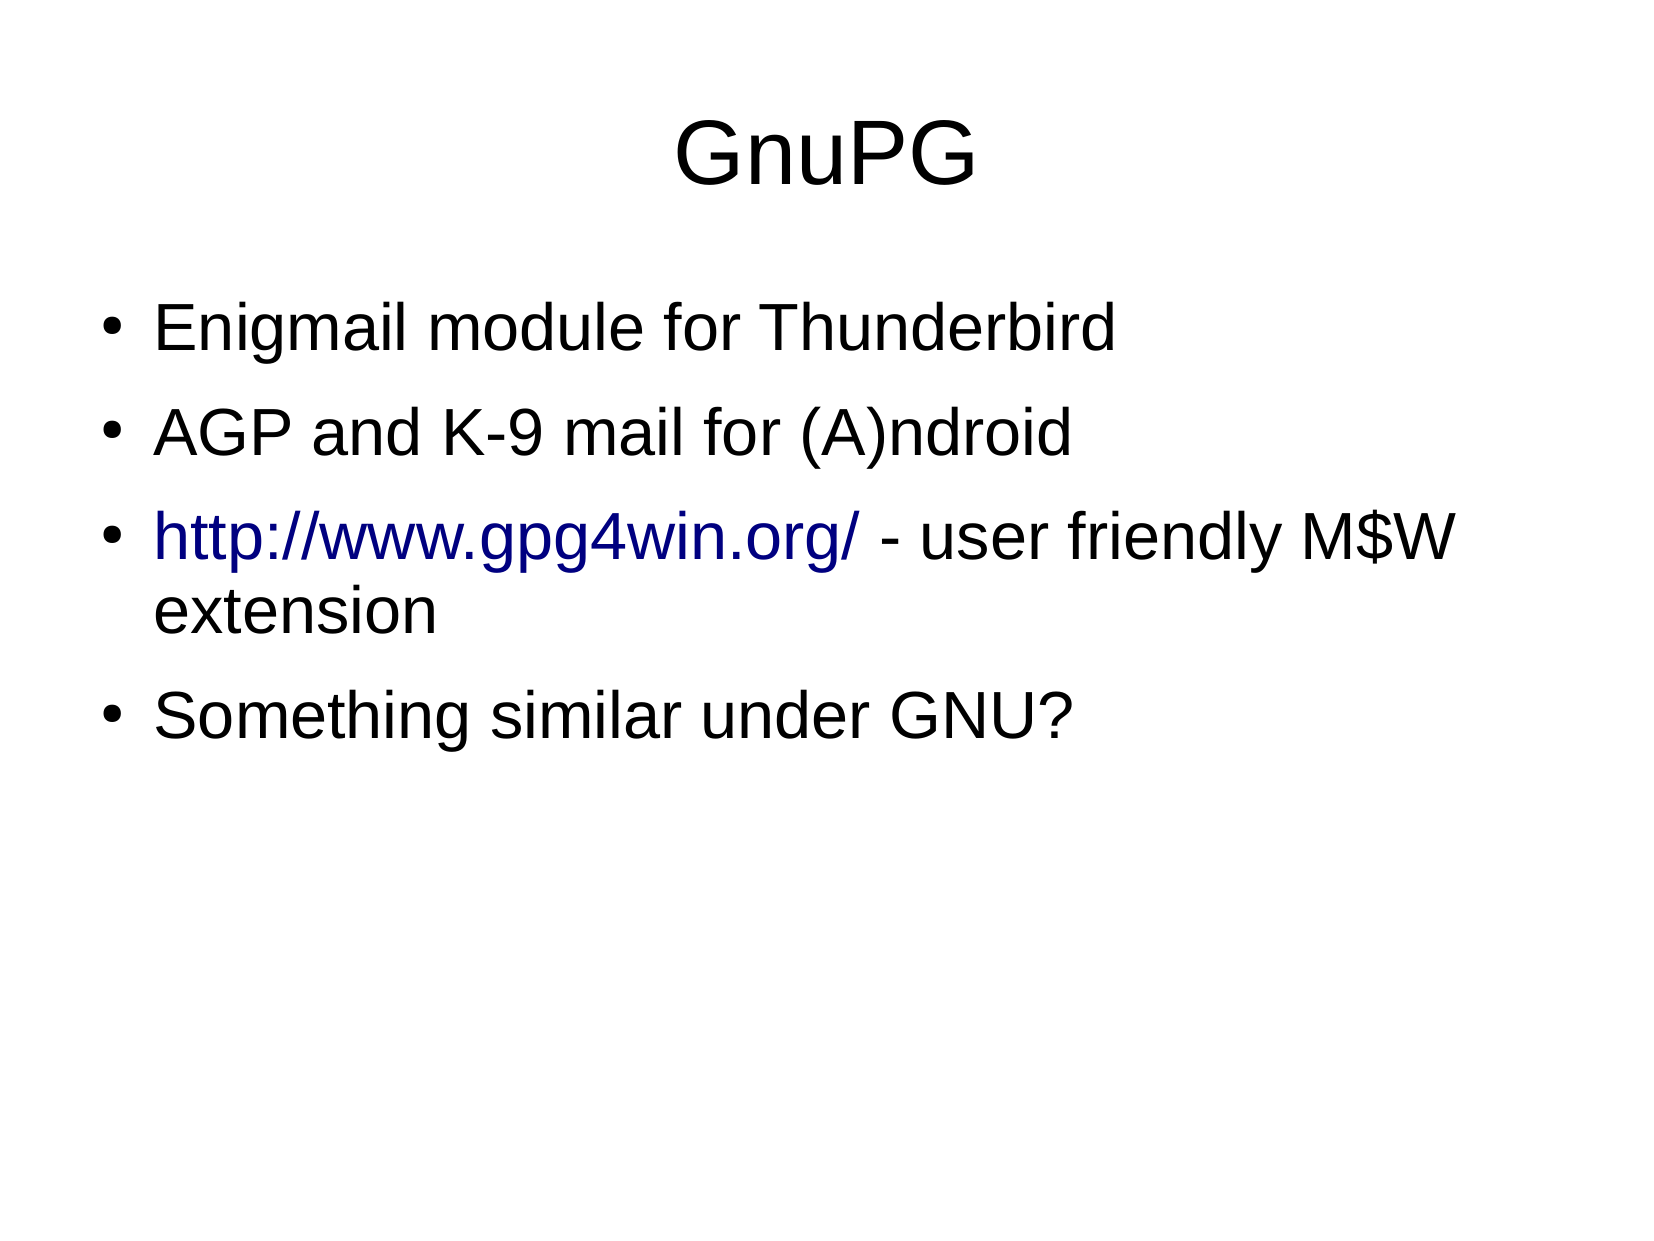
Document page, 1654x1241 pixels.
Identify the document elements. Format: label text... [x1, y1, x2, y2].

title GnuPG [82, 49, 1571, 257]
list Enigmail module for Thunderbird AGP and K-9 mail for (A)ndroid http://www.gpg4win.org/ - user friendly M$W extension Something similar under GNU? [82, 290, 1571, 1109]
